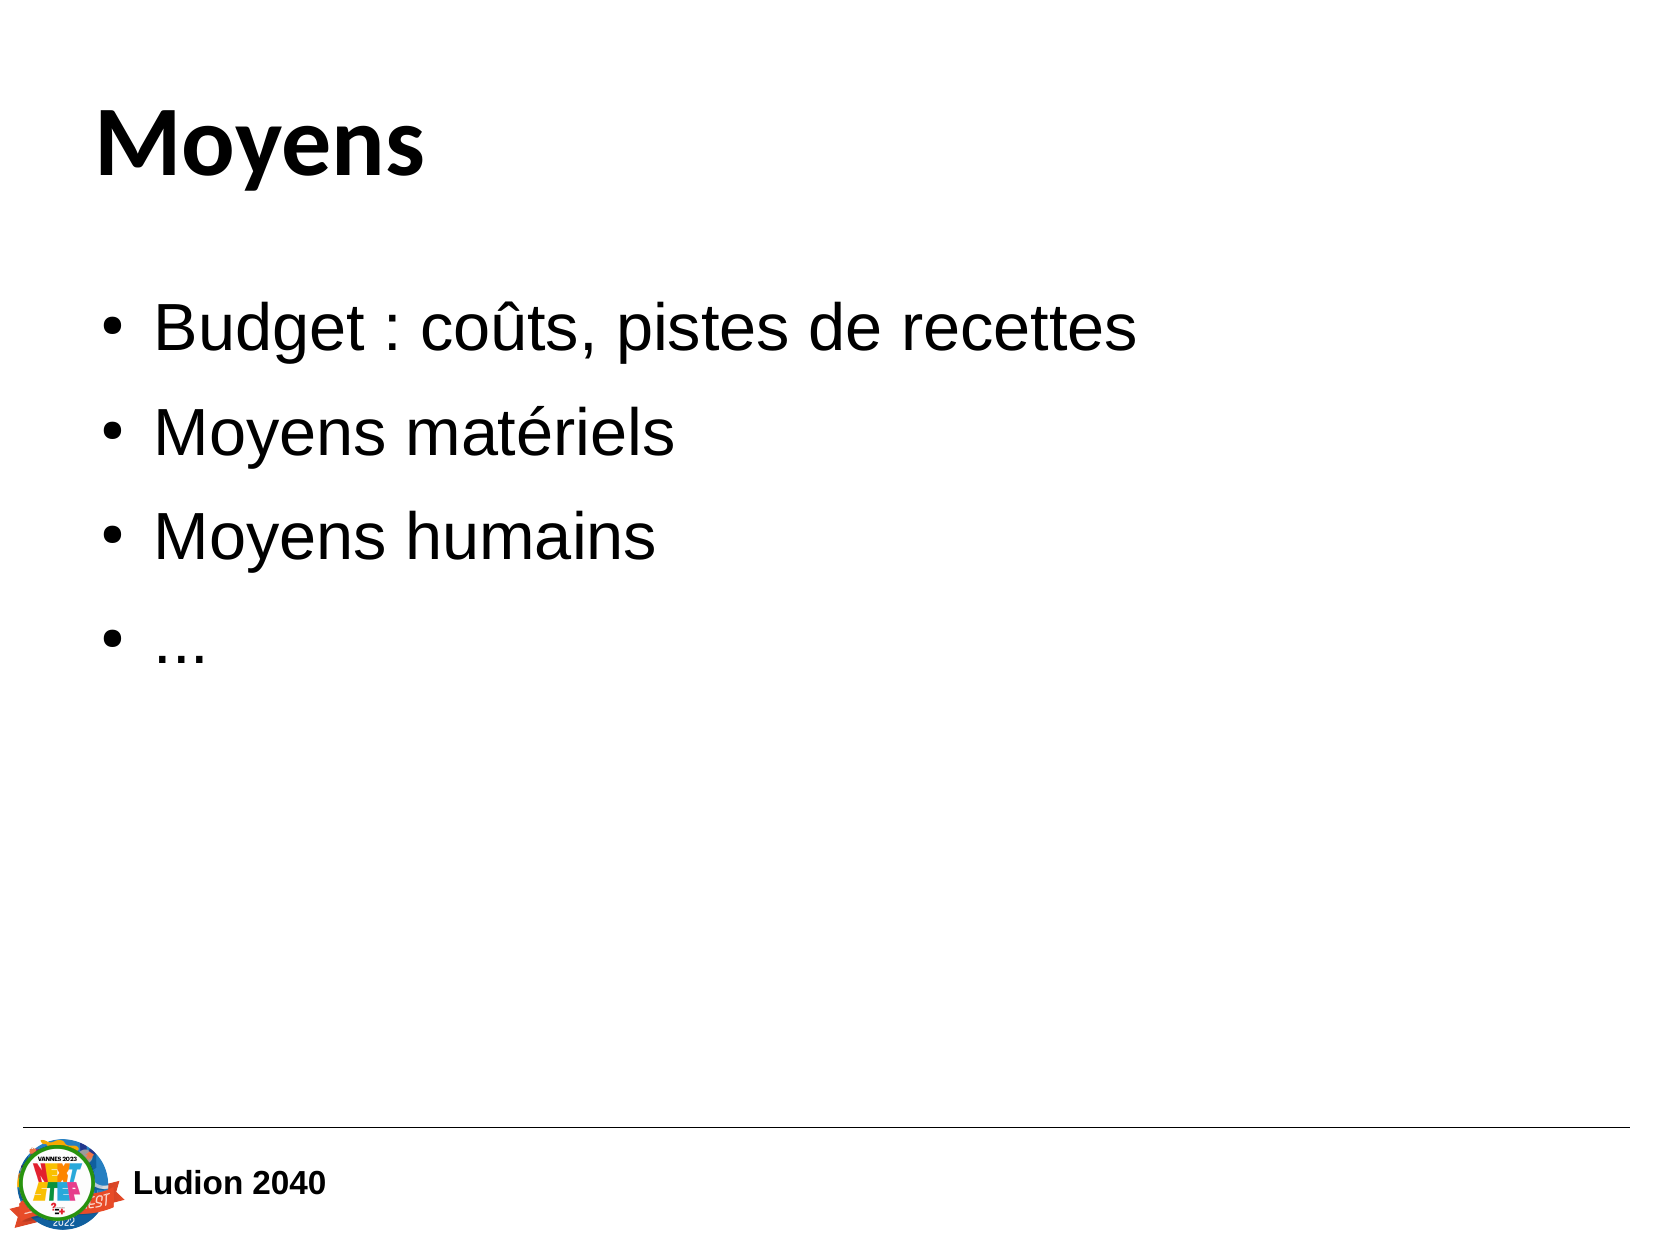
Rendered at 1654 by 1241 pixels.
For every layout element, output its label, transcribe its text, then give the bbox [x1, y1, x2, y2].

list Budget : coûts, pistes de recettes Moyens matériels Moyens humains ... [82, 290, 1571, 1109]
picture [9, 1139, 125, 1230]
title Moyens [94, 47, 1347, 255]
text_box Ludion 2040 [118, 1157, 1040, 1210]
